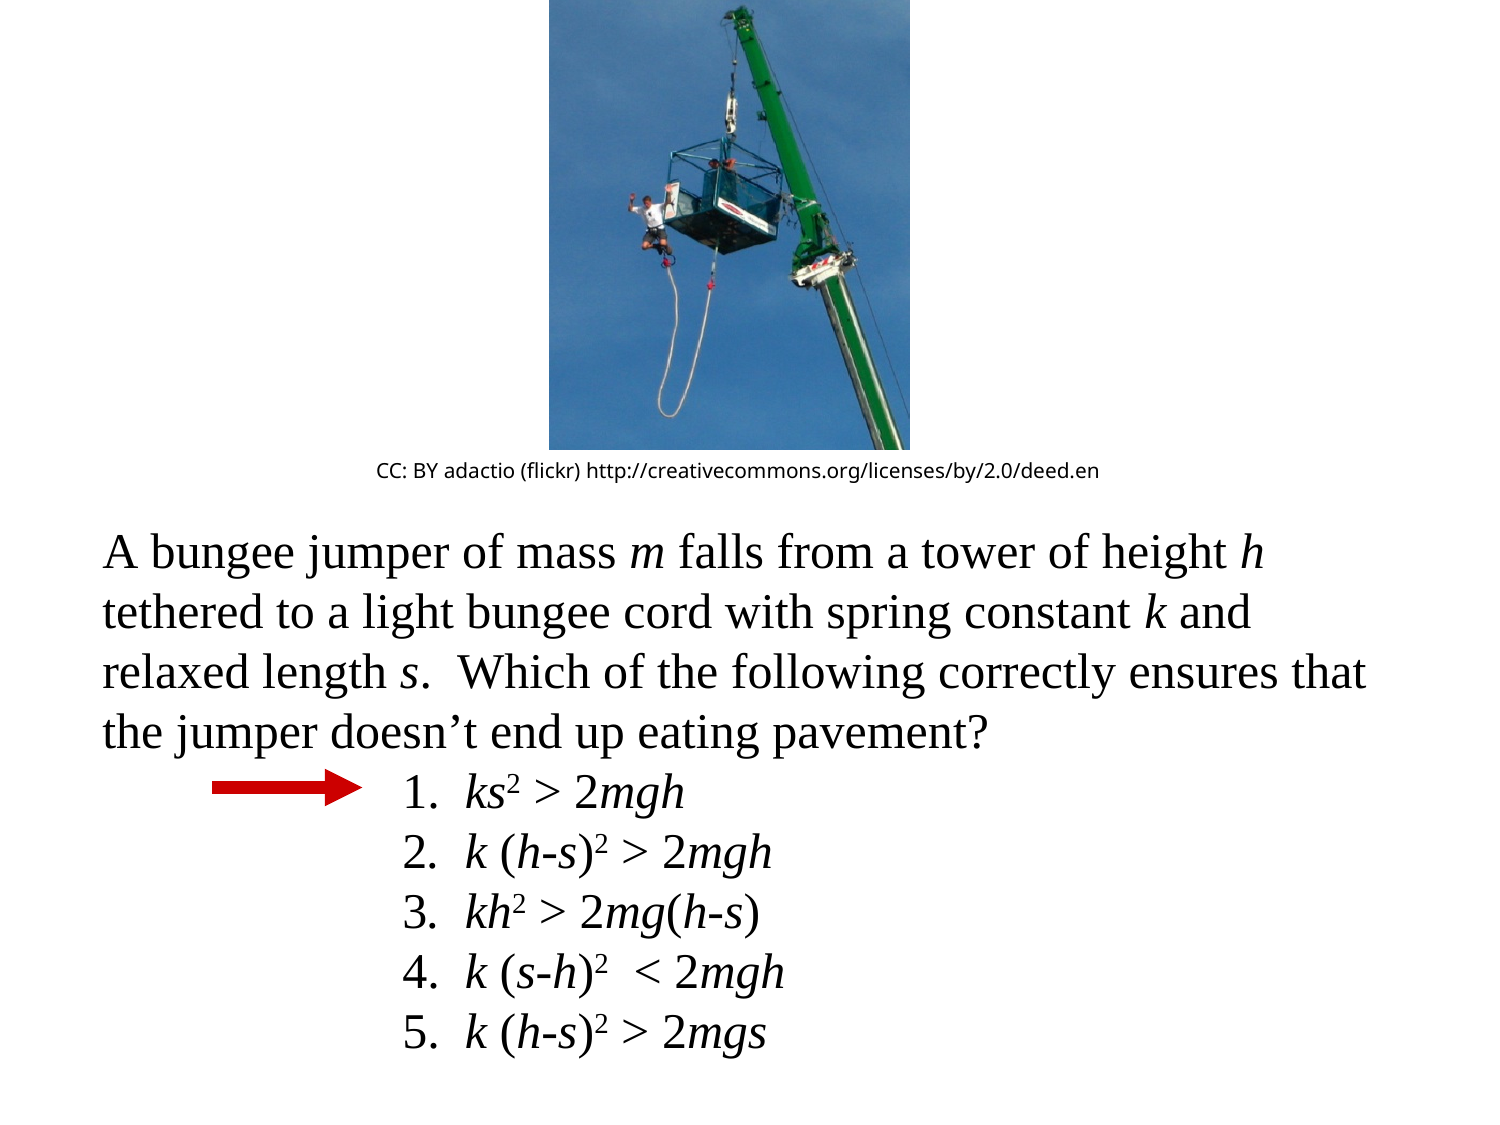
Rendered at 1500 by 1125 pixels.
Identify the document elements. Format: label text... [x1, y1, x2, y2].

text_box CC: BY adactio (flickr) http://creativecommons.org/licenses/by/2.0/deed.en [361, 450, 1115, 491]
text_box A bungee jumper of mass m falls from a tower of height h tethered to a light bungee cord with spring constant k and relaxed length s. Which of the following correctly ensures that the jumper doesn’t end up eating pavement? 1. ks2 > 2mgh 2. k (h-s)2 > 2mgh 3. kh2 > 2mg(h-s) 4. k (s-h)2 < 2mgh 5. k (h-s)2 > 2mgs [87, 510, 1413, 1067]
picture [549, 0, 910, 450]
